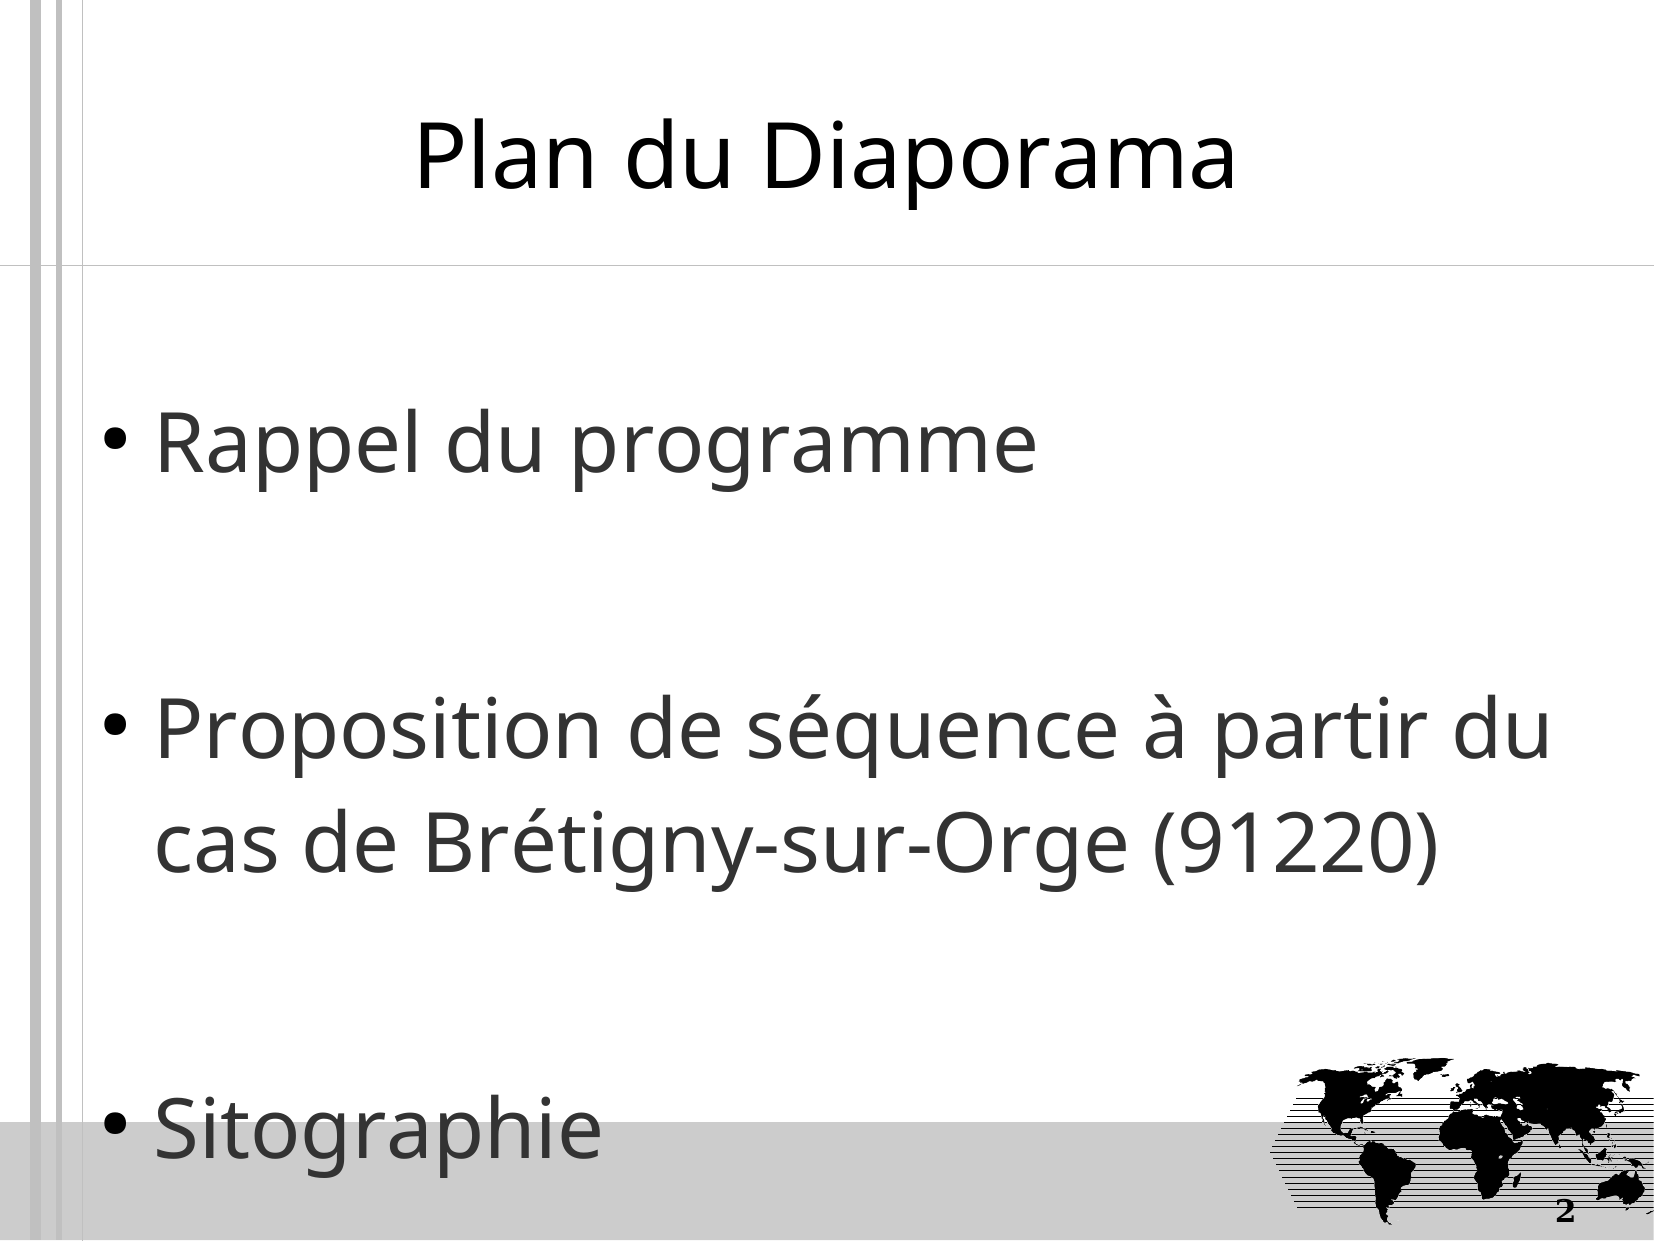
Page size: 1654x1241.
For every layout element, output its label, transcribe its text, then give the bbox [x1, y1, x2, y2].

picture [1293, 1054, 1654, 1235]
list Rappel du programme Proposition de séquence à partir du cas de Brétigny-sur-Orge (91220) Sitographie [82, 383, 1571, 1137]
title Plan du Diaporama [82, 49, 1571, 257]
